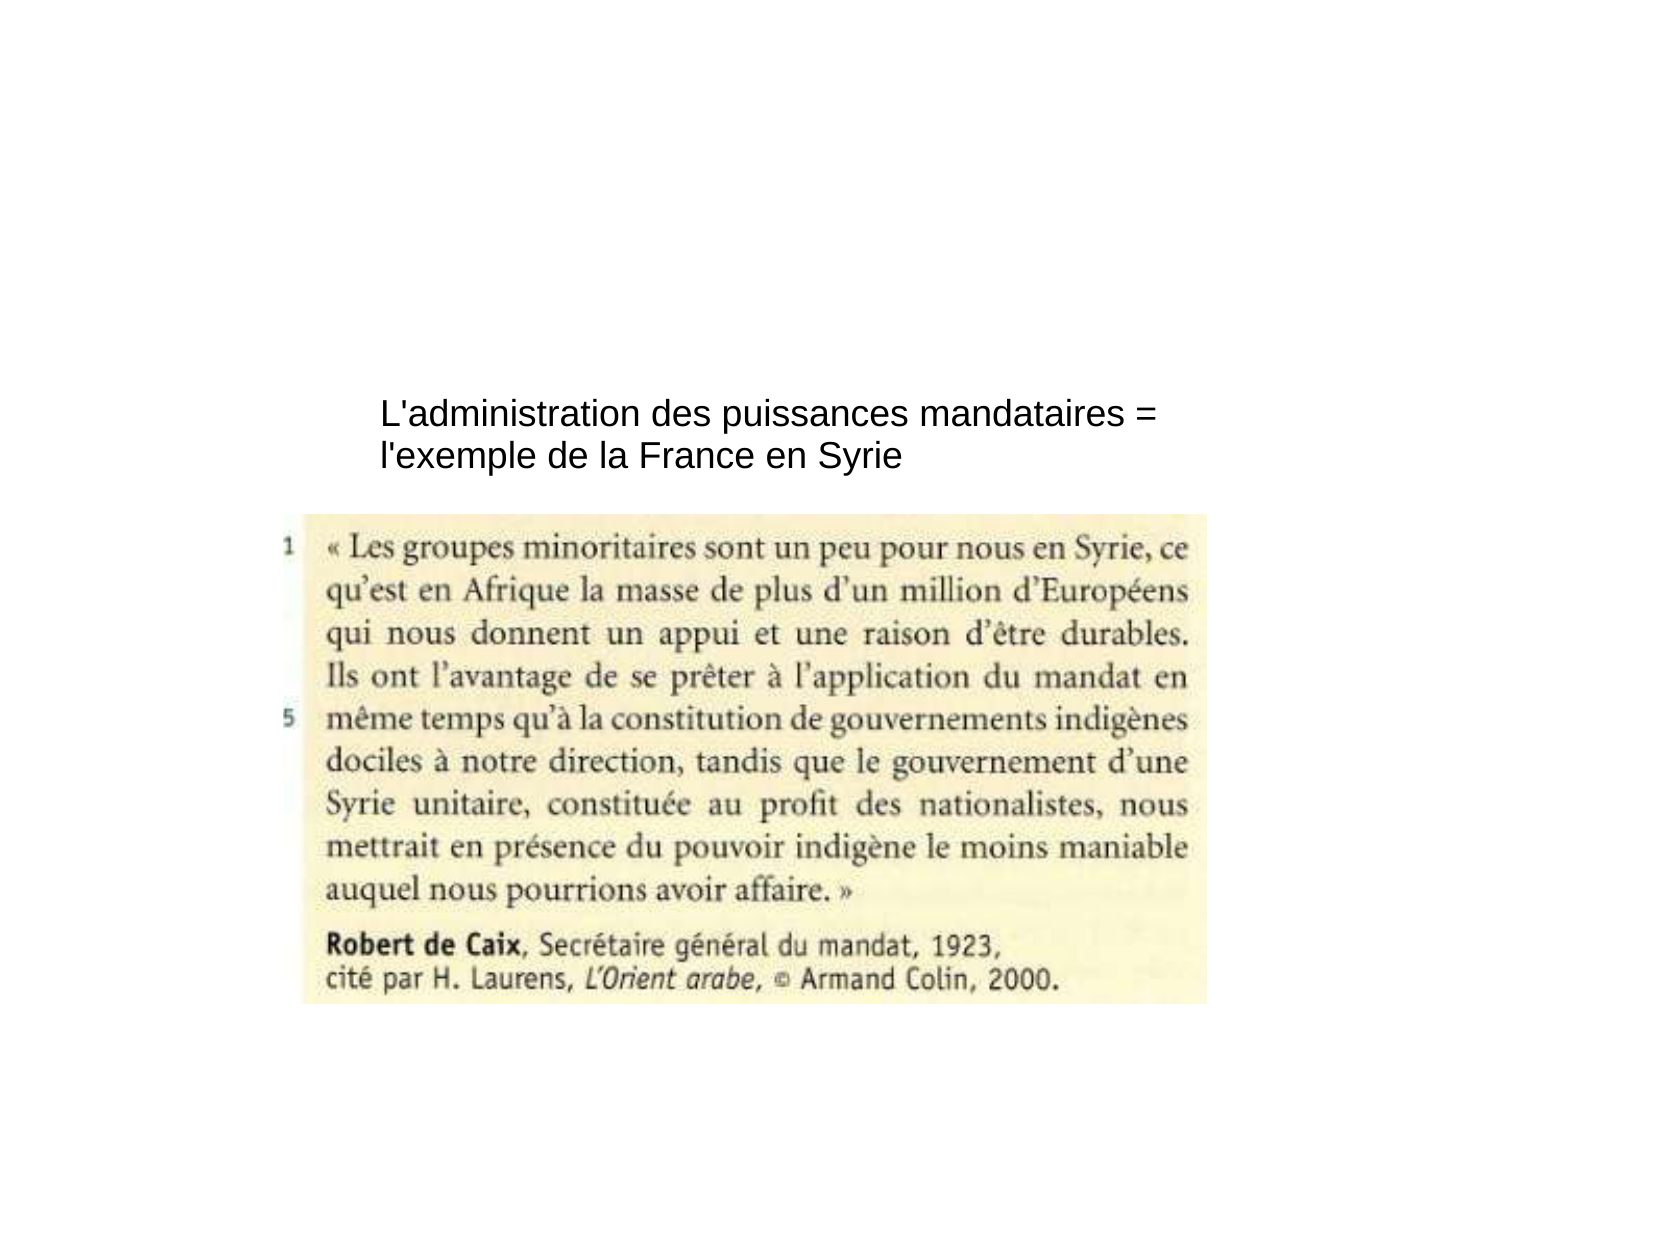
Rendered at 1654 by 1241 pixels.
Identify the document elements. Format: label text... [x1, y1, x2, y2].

text_box L'administration des puissances mandataires = l'exemple de la France en Syrie [365, 385, 1184, 485]
picture [283, 514, 1207, 1004]
